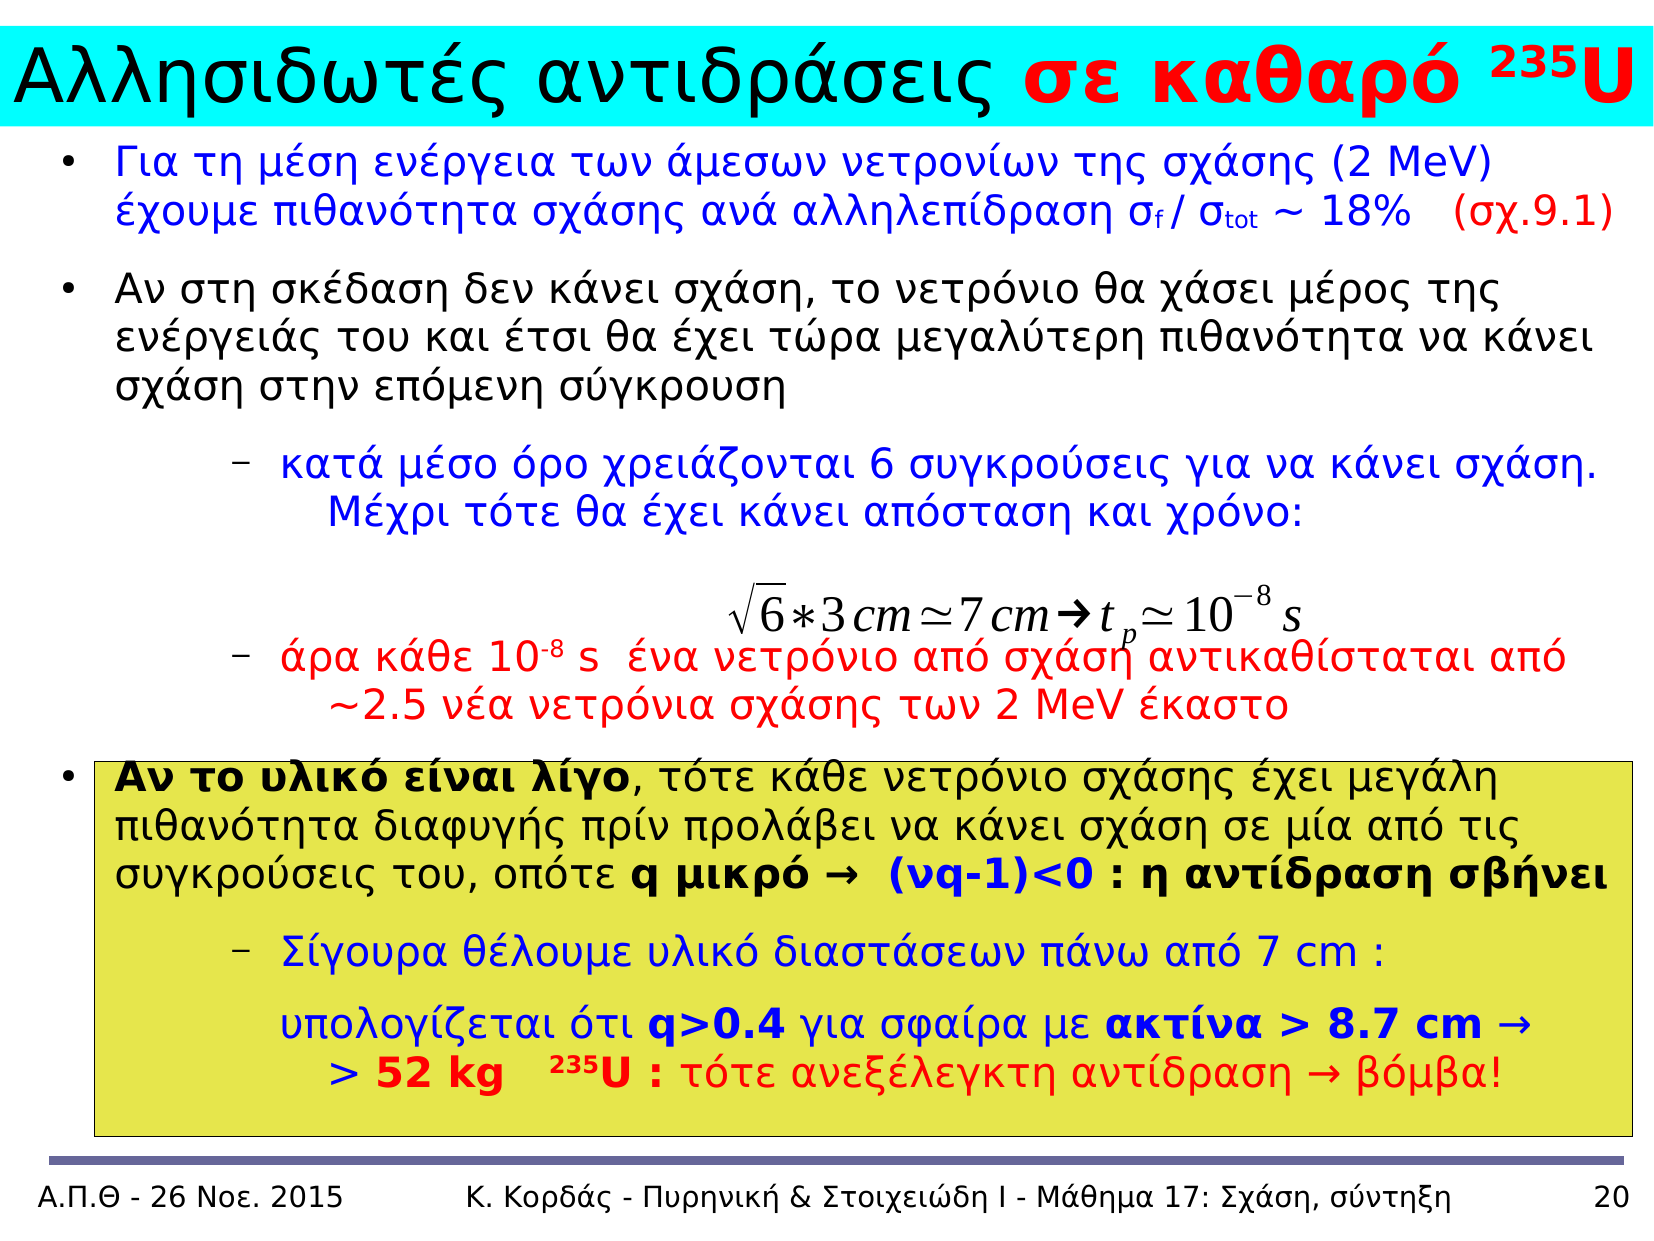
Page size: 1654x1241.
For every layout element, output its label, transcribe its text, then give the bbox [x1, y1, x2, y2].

text_box [94, 761, 1633, 1137]
chart [714, 576, 1314, 650]
list Για τη μέση ενέργεια των άμεσων νετρονίων της σχάσης (2 MeV) έχουμε πιθανότητα σχάσης ανά αλληλεπίδραση σf / σtot ~ 18% (σχ.9.1) Αν στη σκέδαση δεν κάνει σχάση, το νετρόνιο θα χάσει μέρος της ενέργειάς του και έτσι θα έχει τώρα μεγαλύτερη πιθανότητα να κάνει σχάση στην επόμενη σύγκρουση κατά μέσο όρο χρειάζονται 6 συγκρούσεις για να κάνει σχάση. Μέχρι τότε θα έχει κάνει απόσταση και χρόνο: άρα κάθε 10-8 s ένα νετρόνιο από σχάση αντικαθίσταται από ~2.5 νέα νετρόνια σχάσης των 2 MeV έκαστο Αν το υλικό είναι λίγο, τότε κάθε νετρόνιο σχάσης έχει μεγάλη πιθανότητα διαφυγής πρίν προλάβει να κάνει σχάση σε μία από τις συγκρούσεις του, οπότε q μικρό → (νq-1)<0 : η αντίδραση σβήνει Σίγουρα θέλουμε υλικό διαστάσεων πάνω από 7 cm : υπολογίζεται ότι q>0.4 για σφαίρα με ακτίνα > 8.7 cm → > 52 kg 235U : τότε ανεξέλεγκτη αντίδραση → βόμβα! [43, 138, 1619, 1121]
title Αλλησιδωτές αντιδράσεις σε καθαρό 235U [0, 25, 1654, 127]
